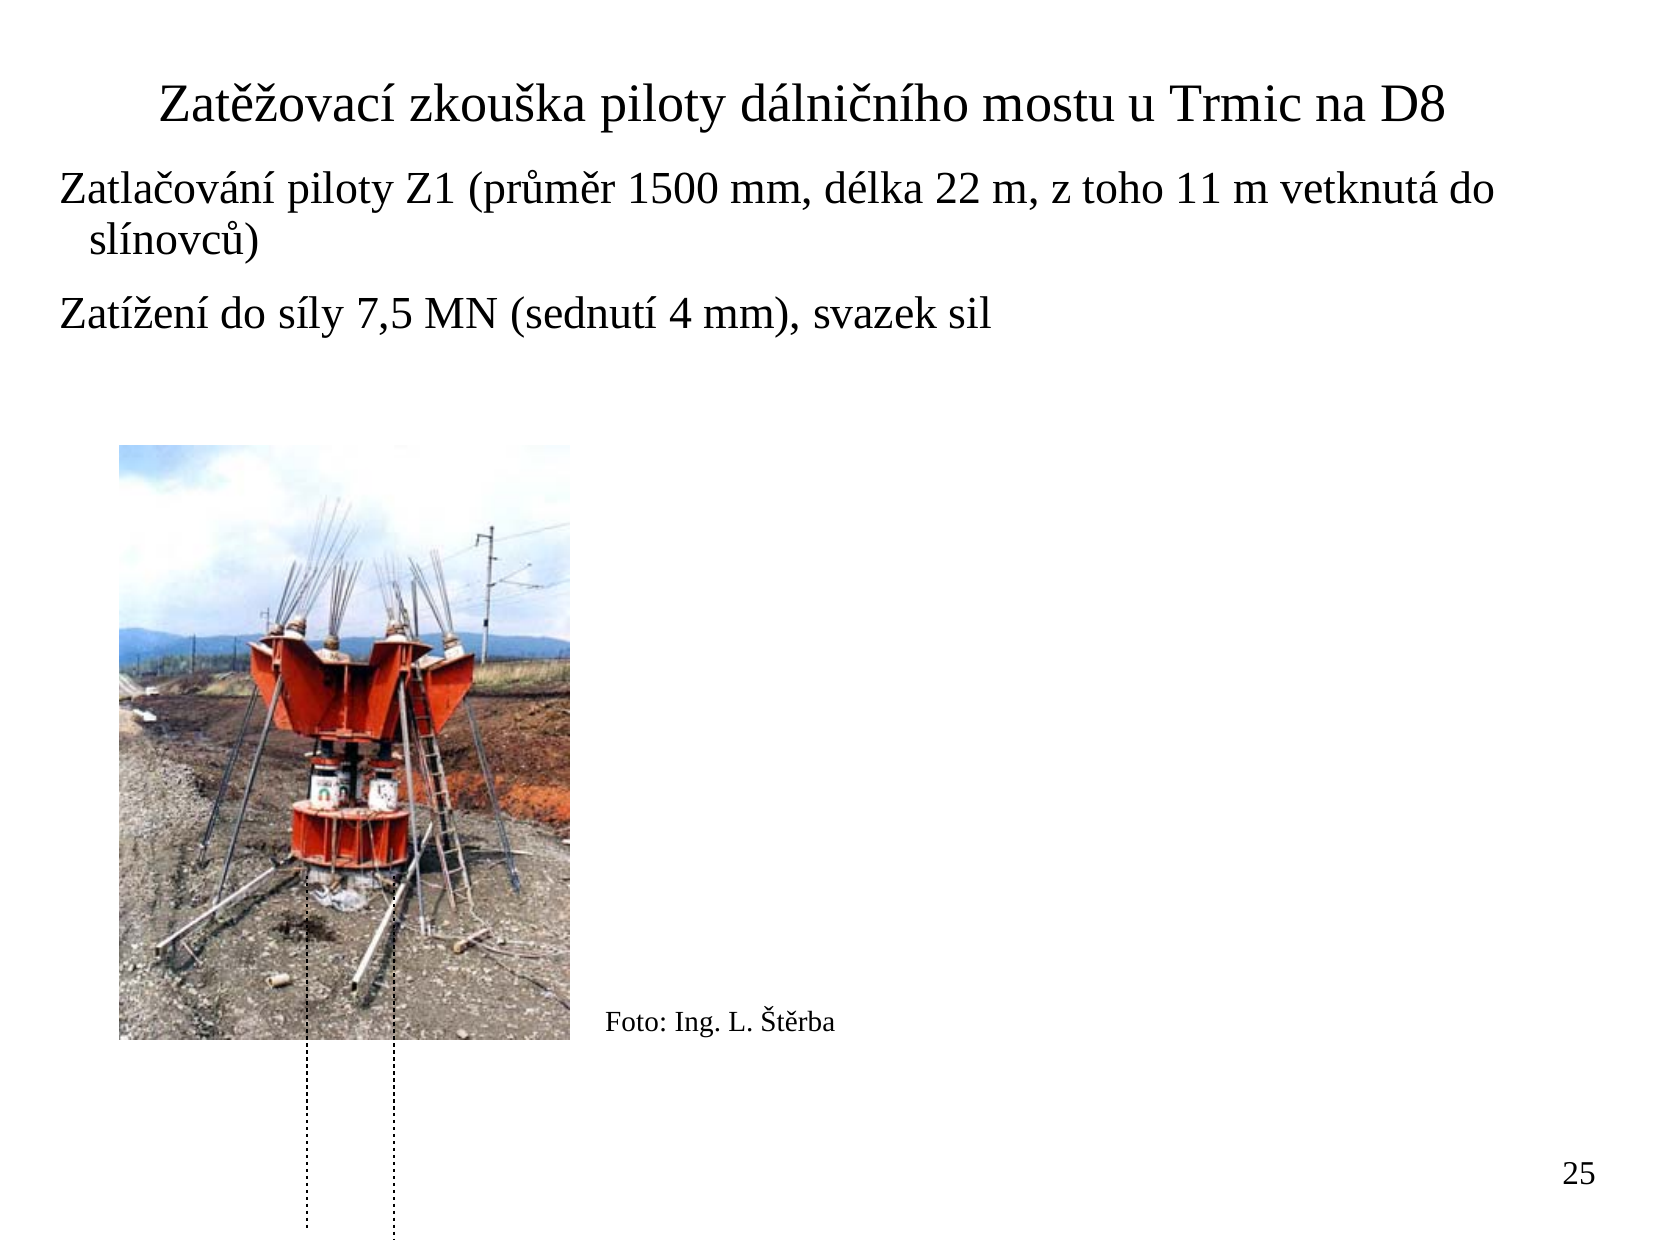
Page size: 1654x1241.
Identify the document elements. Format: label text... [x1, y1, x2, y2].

picture [119, 445, 570, 1040]
text_box Foto: Ing. L. Štěrba [590, 998, 1057, 1049]
list Zatlačování piloty Z1 (průměr 1500 mm, délka 22 m, z toho 11 m vetknutá do slínovců) Zatížení do síly 7,5 MN (sednutí 4 mm), svazek sil [59, 163, 1548, 982]
title Zatěžovací zkouška piloty dálničního mostu u Trmic na D8 [59, 0, 1548, 163]
